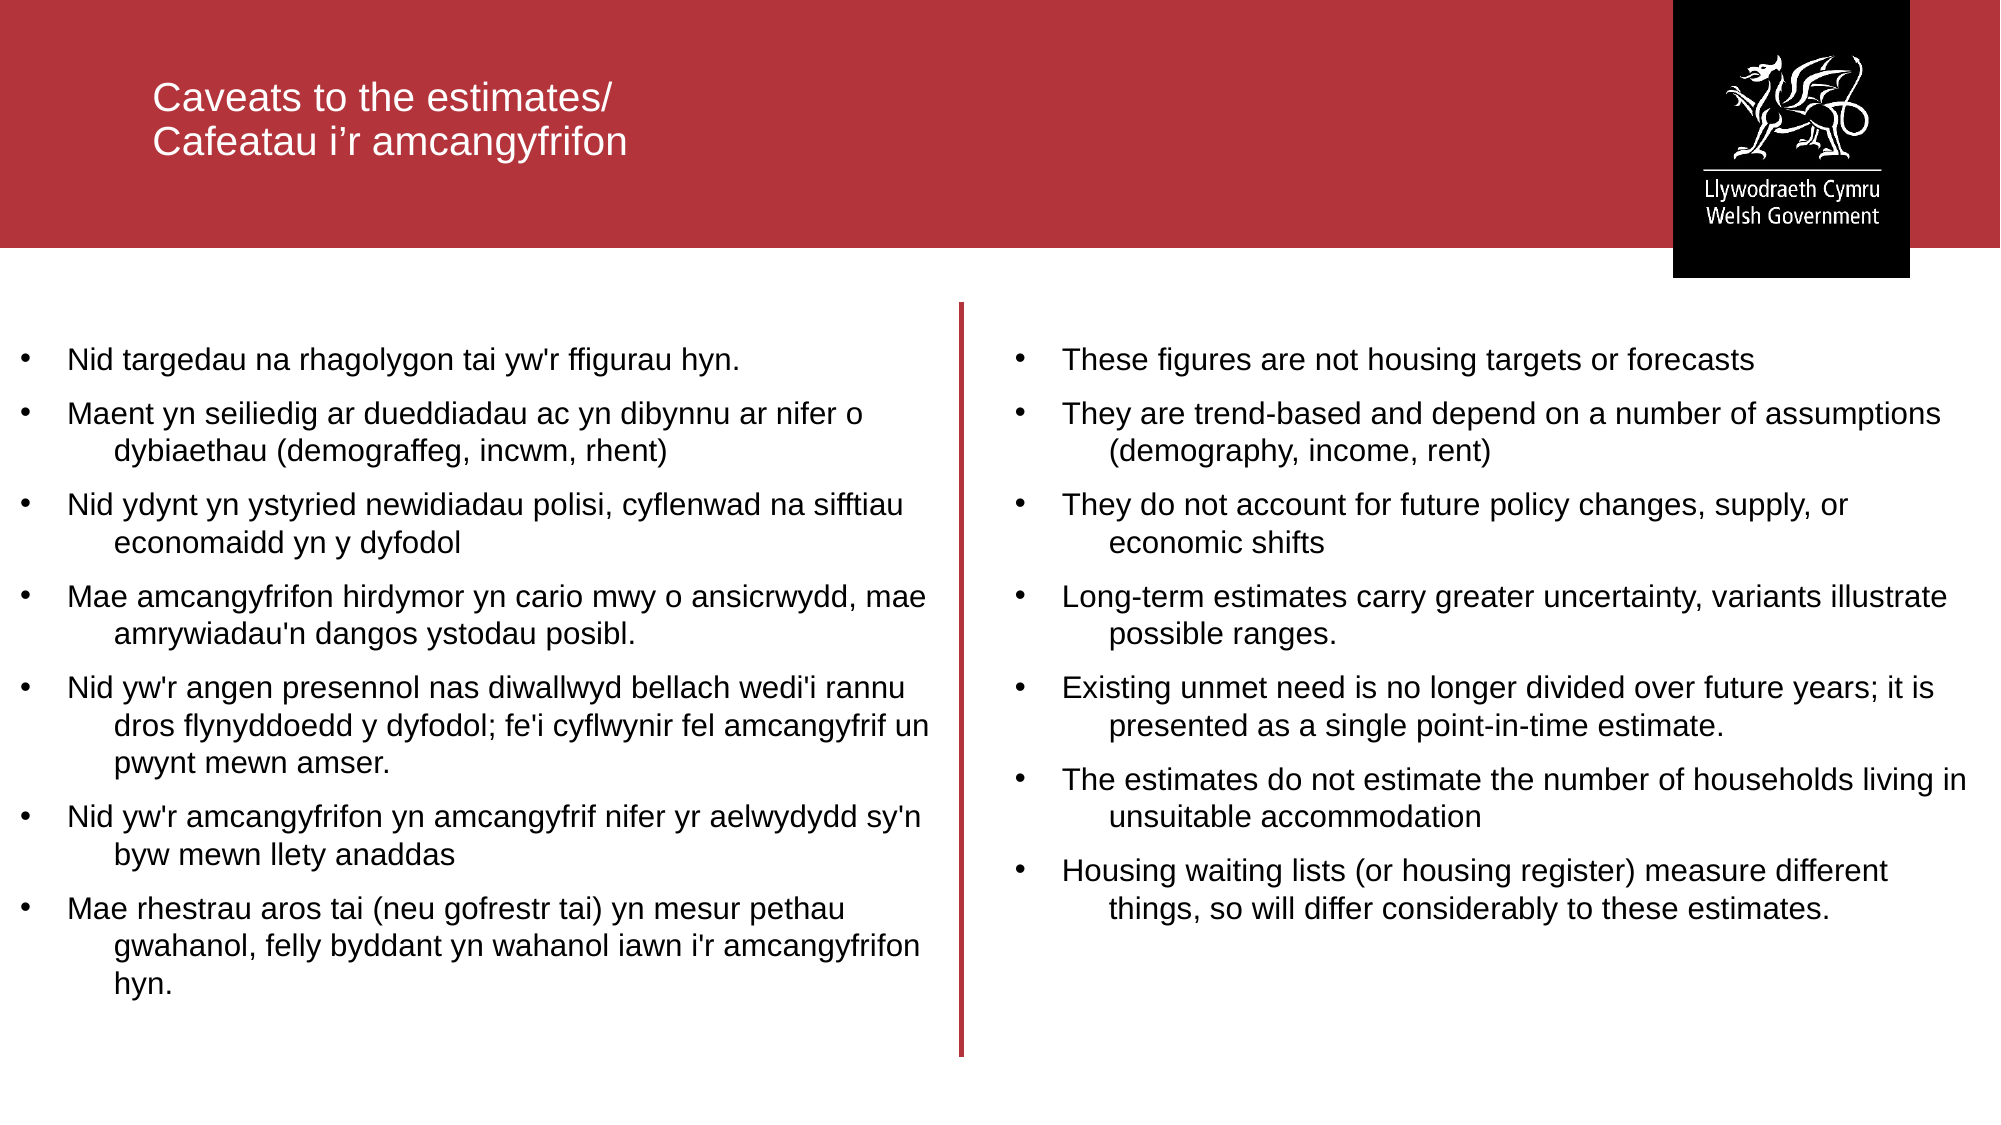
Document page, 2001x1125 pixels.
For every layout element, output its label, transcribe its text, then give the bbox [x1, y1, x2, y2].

title Caveats to the estimates/ Cafeatau i’r amcangyfrifon [137, 68, 1655, 233]
text_box These figures are not housing targets or forecasts They are trend-based and depend on a number of assumptions (demography, income, rent) They do not account for future policy changes, supply, or economic shifts Long-term estimates carry greater uncertainty, variants illustrate possible ranges. Existing unmet need is no longer divided over future years; it is presented as a single point‑in‑time estimate. The estimates do not estimate the number of households living in unsuitable accommodation Housing waiting lists (or housing register) measure different things, so will differ considerably to these estimates. [1000, 331, 1986, 1073]
text_box Nid targedau na rhagolygon tai yw'r ffigurau hyn. Maent yn seiliedig ar dueddiadau ac yn dibynnu ar nifer o dybiaethau (demograffeg, incwm, rhent) Nid ydynt yn ystyried newidiadau polisi, cyflenwad na sifftiau economaidd yn y dyfodol Mae amcangyfrifon hirdymor yn cario mwy o ansicrwydd, mae amrywiadau'n dangos ystodau posibl. Nid yw'r angen presennol nas diwallwyd bellach wedi'i rannu dros flynyddoedd y dyfodol; fe'i cyflwynir fel amcangyfrif un pwynt mewn amser. Nid yw'r amcangyfrifon yn amcangyfrif nifer yr aelwydydd sy'n byw mewn llety anaddas Mae rhestrau aros tai (neu gofrestr tai) yn mesur pethau gwahanol, felly byddant yn wahanol iawn i'r amcangyfrifon hyn. [5, 331, 955, 1073]
